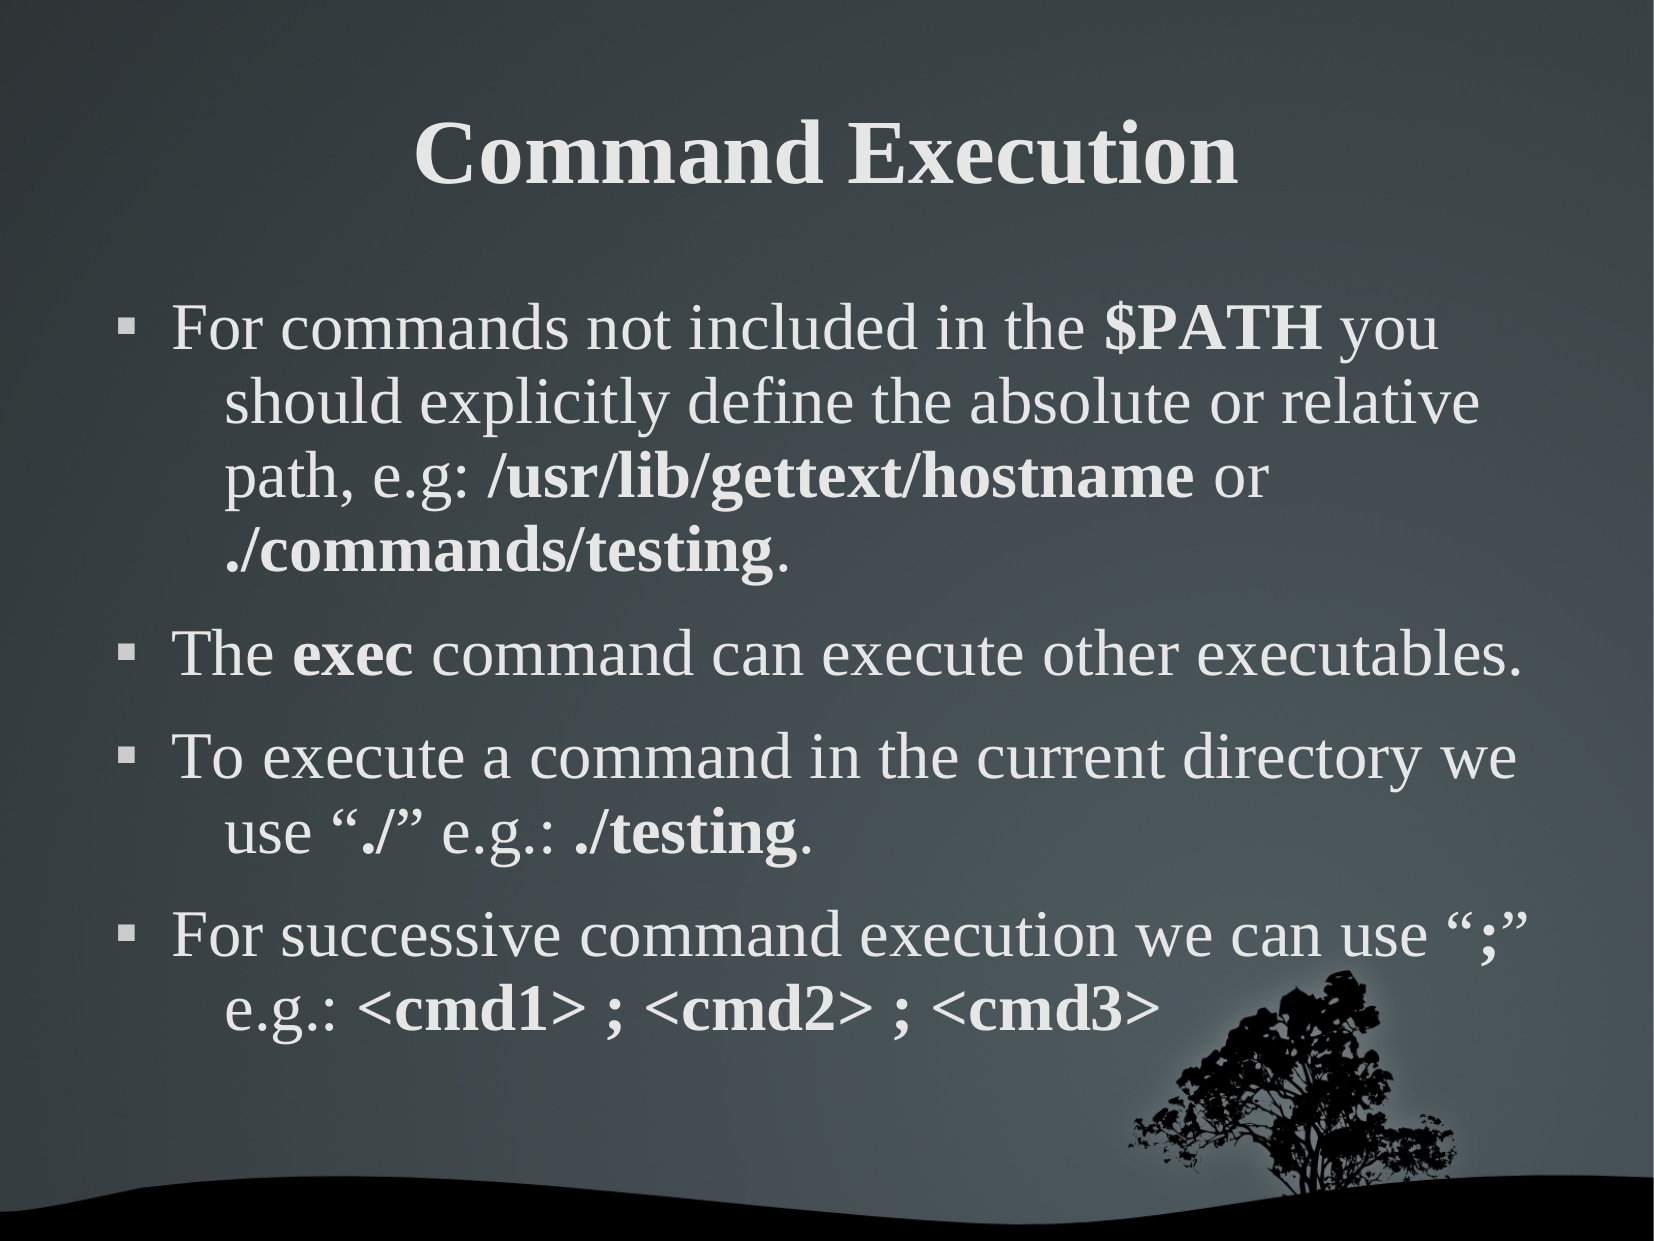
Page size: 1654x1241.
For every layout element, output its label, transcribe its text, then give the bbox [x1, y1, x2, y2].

picture [0, 0, 1654, 1241]
list For commands not included in the $PATH you should explicitly define the absolute or relative path, e.g: /usr/lib/gettext/hostname or ./commands/testing. The exec command can execute other executables. To execute a command in the current directory we use “./” e.g.: ./testing. For successive command execution we can use “;” e.g.: <cmd1> ; <cmd2> ; <cmd3> [82, 290, 1571, 1241]
title Command Execution [82, 49, 1571, 257]
